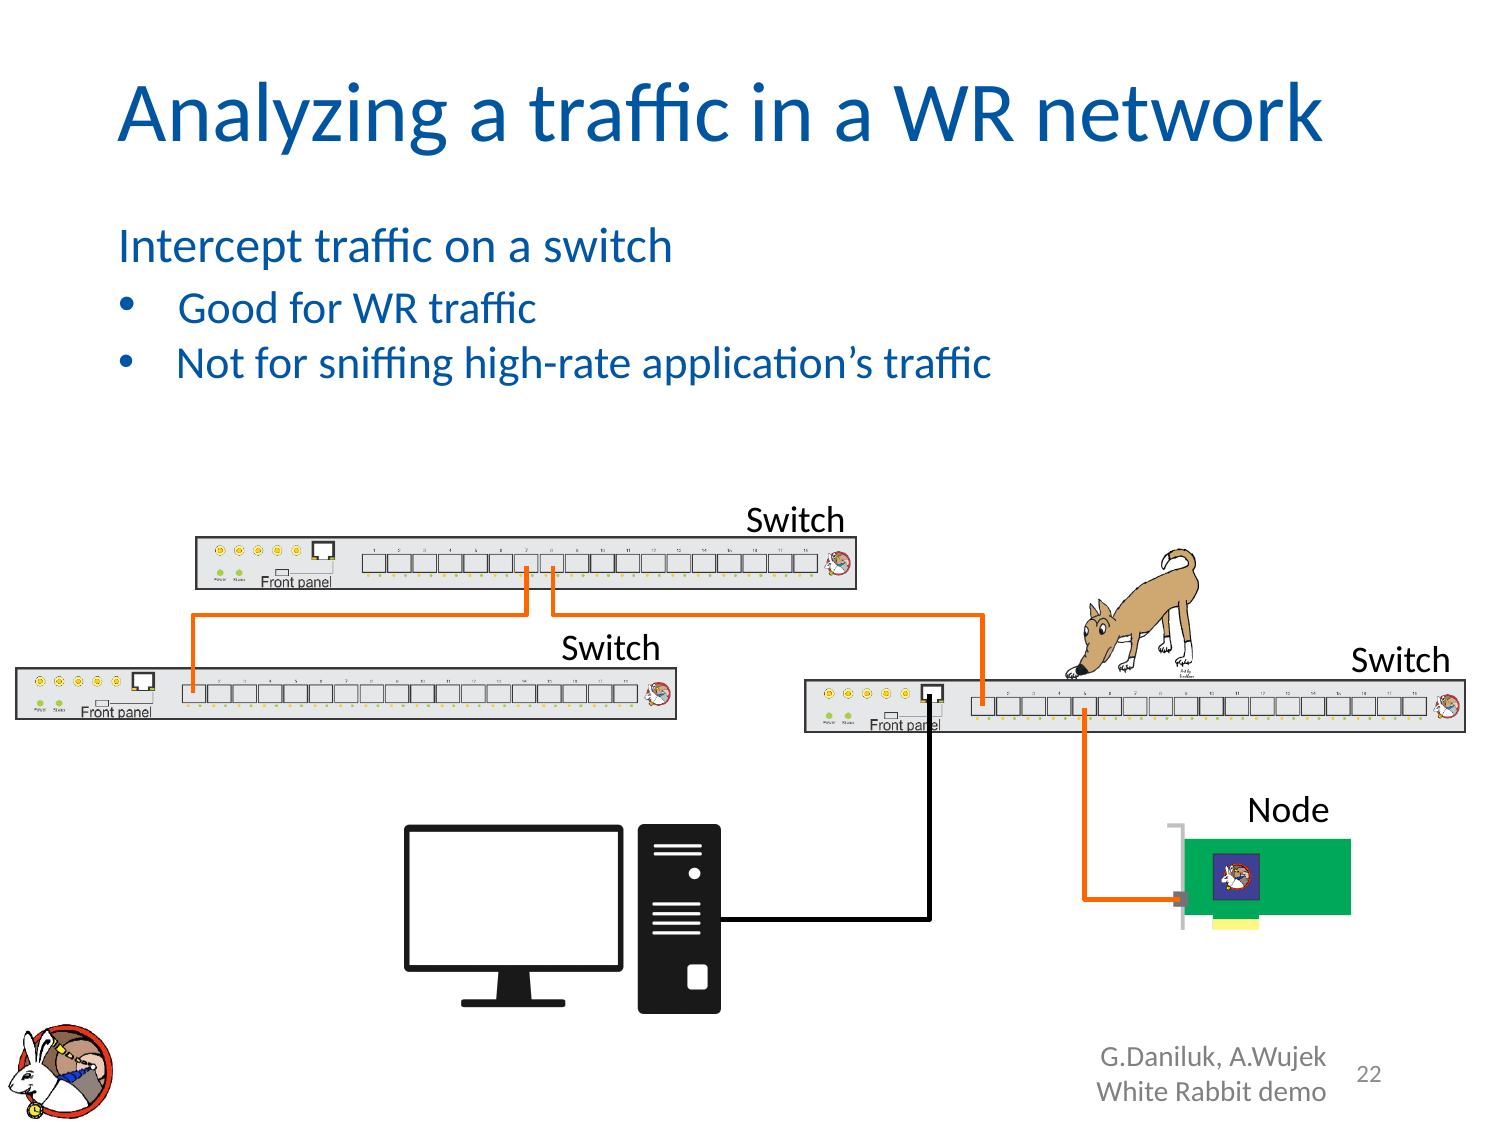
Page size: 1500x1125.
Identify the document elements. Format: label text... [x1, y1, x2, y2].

picture [7, 1024, 113, 1121]
picture [1167, 823, 1351, 931]
text_box Switch [1319, 627, 1466, 679]
picture [195, 536, 857, 590]
picture [804, 548, 1466, 733]
text_box Switch [734, 487, 861, 548]
text_box Intercept traffic on a switch Good for WR traffic Not for sniffing high-rate application’s traffic [103, 211, 1397, 450]
picture [15, 667, 677, 721]
picture [404, 824, 721, 1014]
text_box Switch [526, 615, 677, 676]
text_box Analyzing a traffic in a WR network [103, 59, 1397, 169]
text_box Node [1232, 777, 1345, 838]
